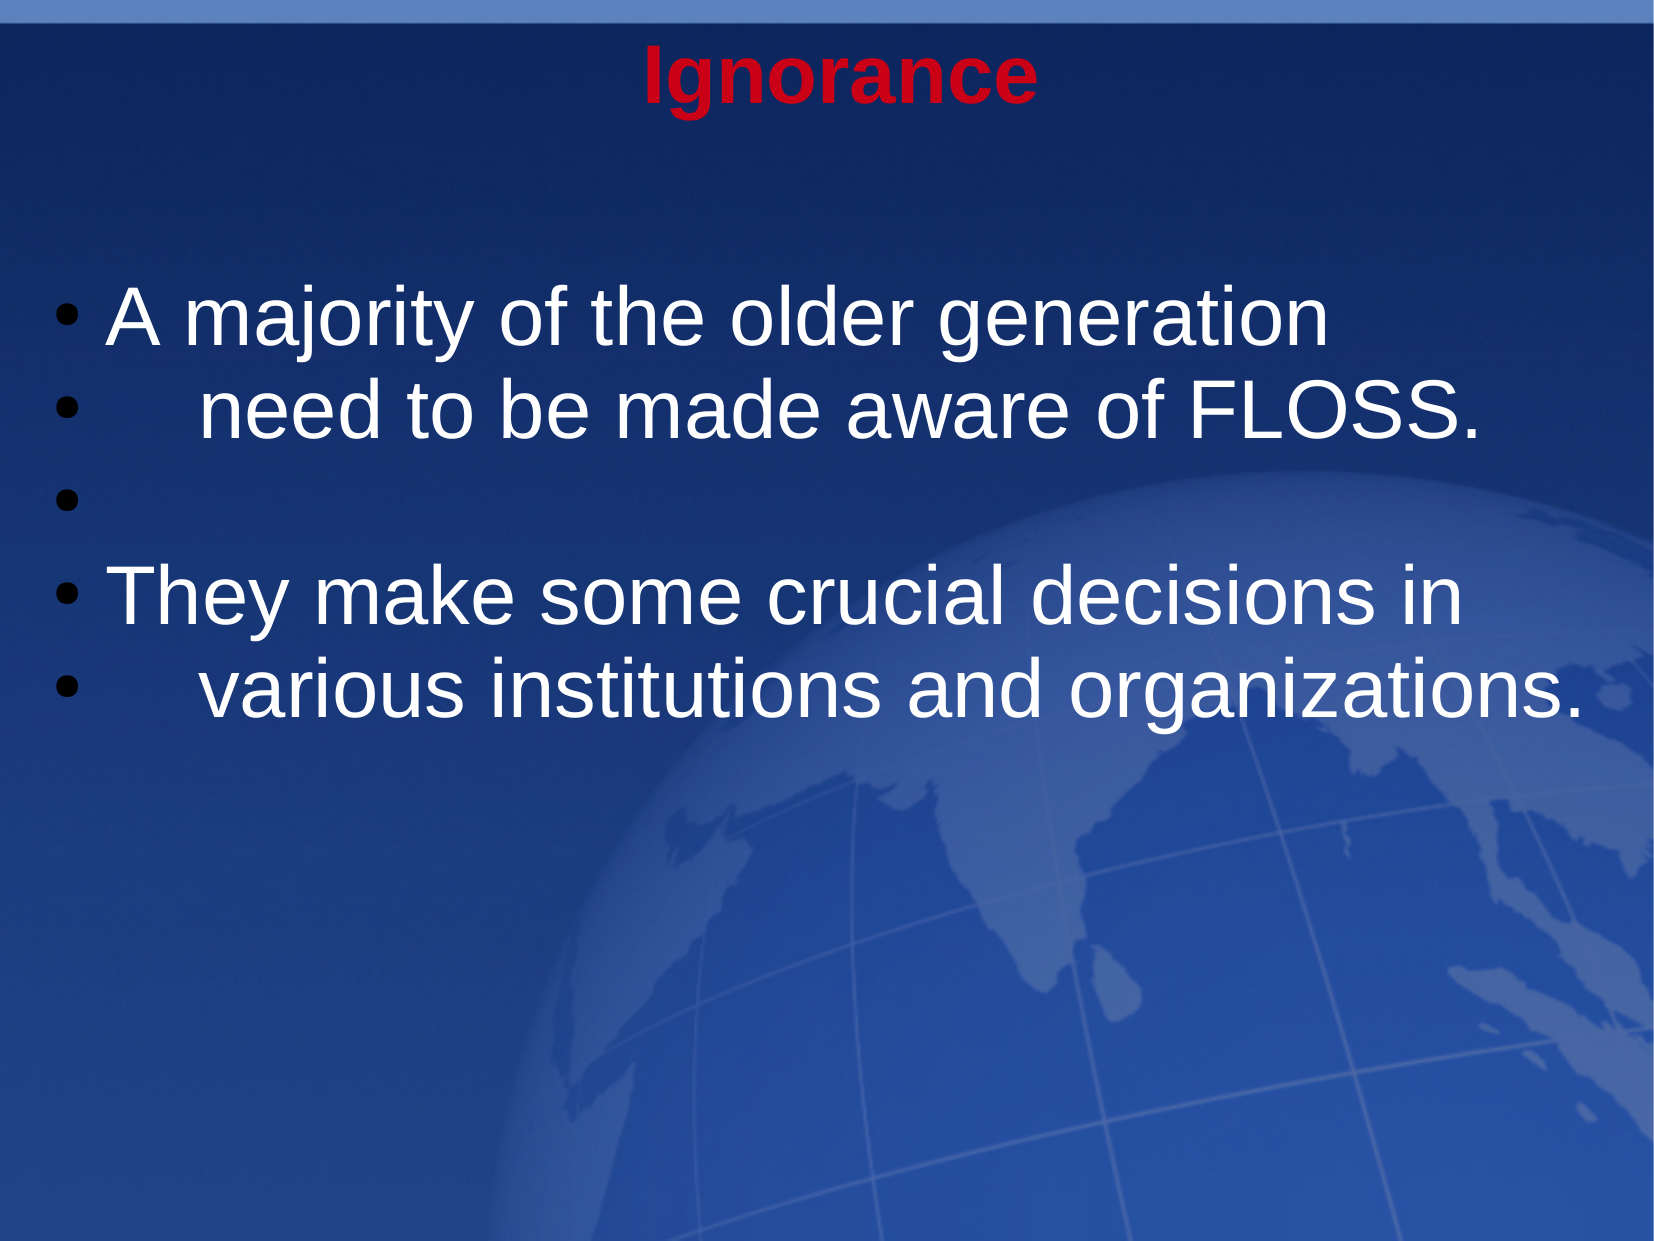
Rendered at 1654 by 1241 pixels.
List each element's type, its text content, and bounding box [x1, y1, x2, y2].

picture [0, 0, 1654, 1241]
text_box A majority of the older generation need to be made aware of FLOSS. They make some crucial decisions in various institutions and organizations. [37, 262, 1625, 1051]
text_box Ignorance [109, 20, 1573, 143]
